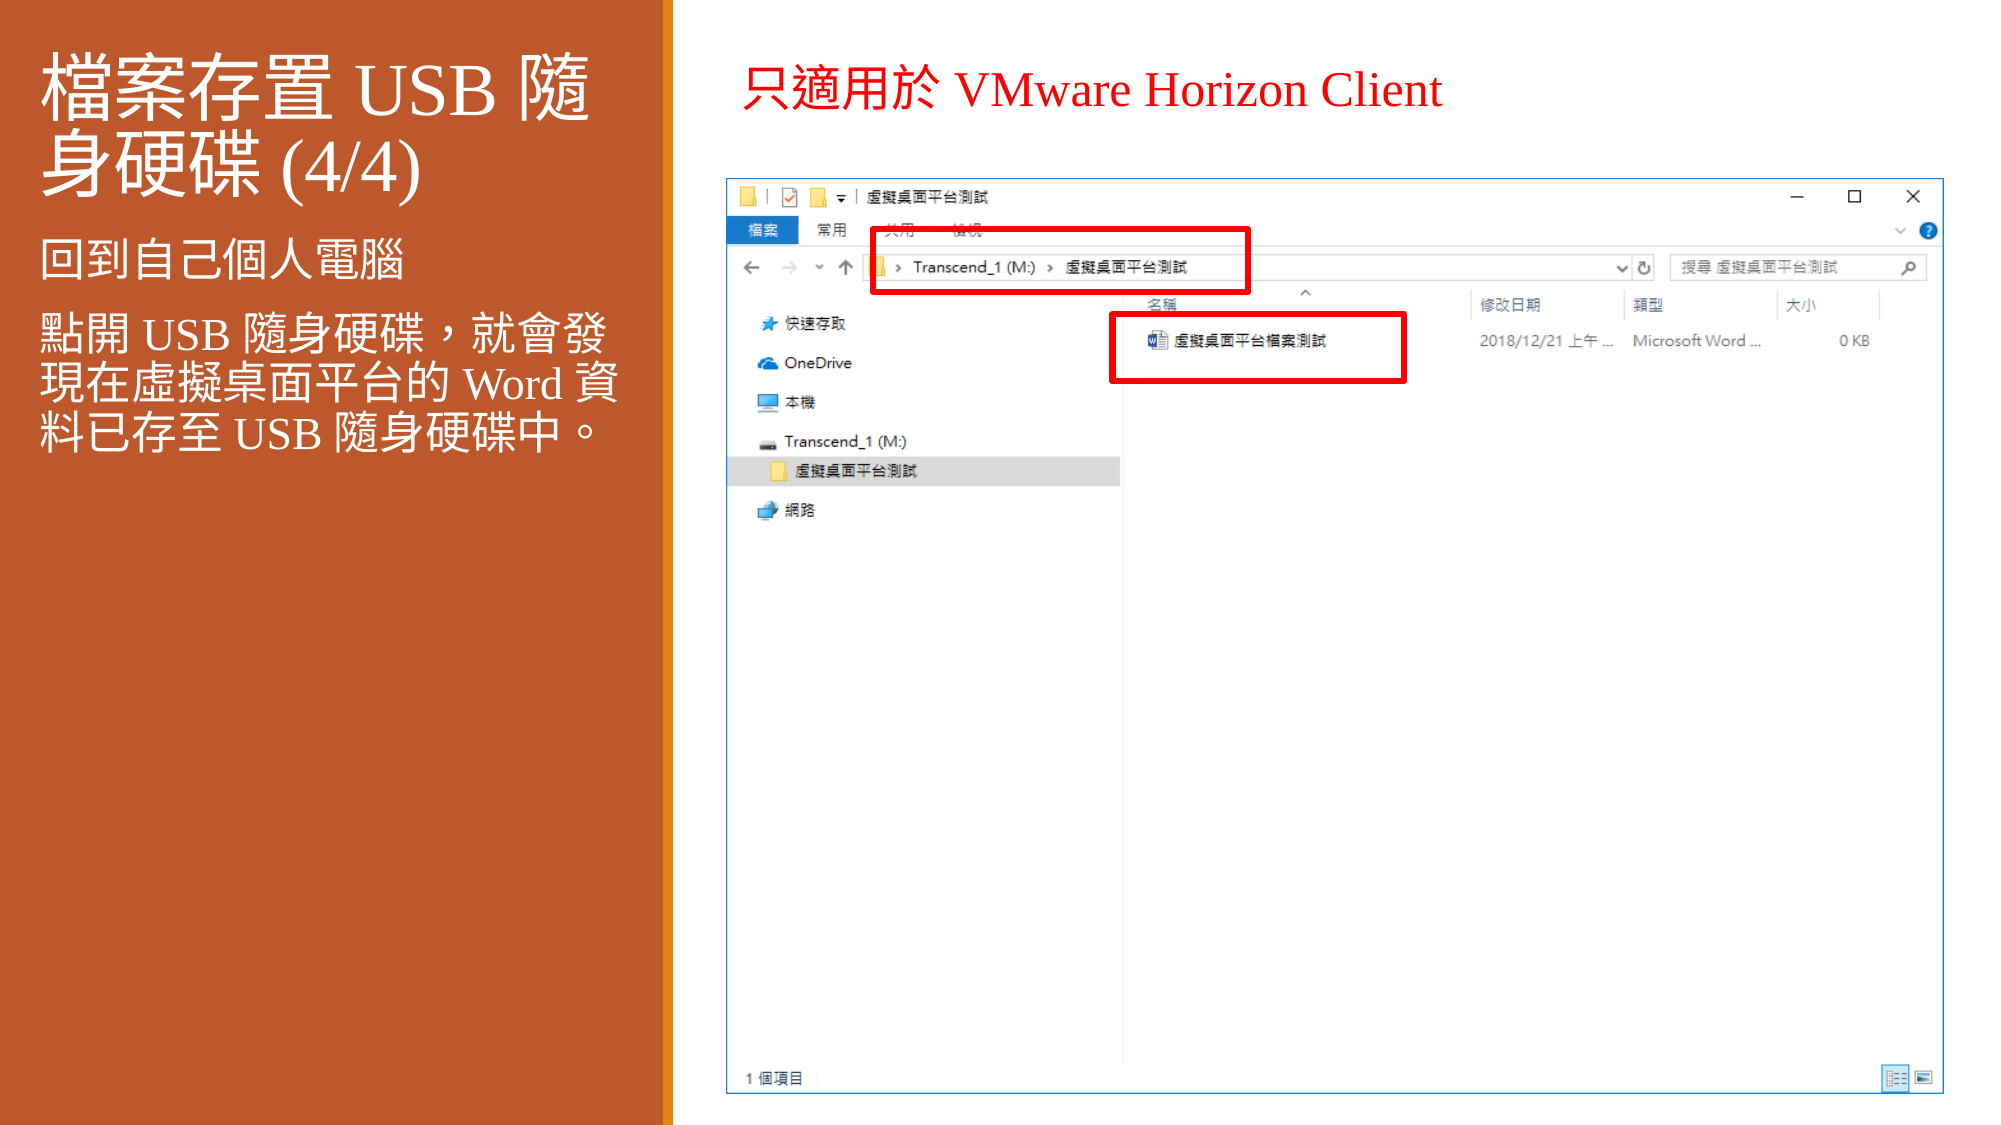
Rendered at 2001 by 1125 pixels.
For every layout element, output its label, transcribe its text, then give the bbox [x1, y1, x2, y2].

list 回到自己個人電腦 點開USB隨身硬碟，就會發現在虛擬桌面平台的Word資料已存至USB隨身硬碟中。 [24, 229, 638, 1094]
text_box 只適用於VMware Horizon Client [726, 49, 1466, 125]
title 檔案存置USB隨身硬碟(4/4) [24, 42, 652, 215]
picture [726, 178, 1944, 1094]
